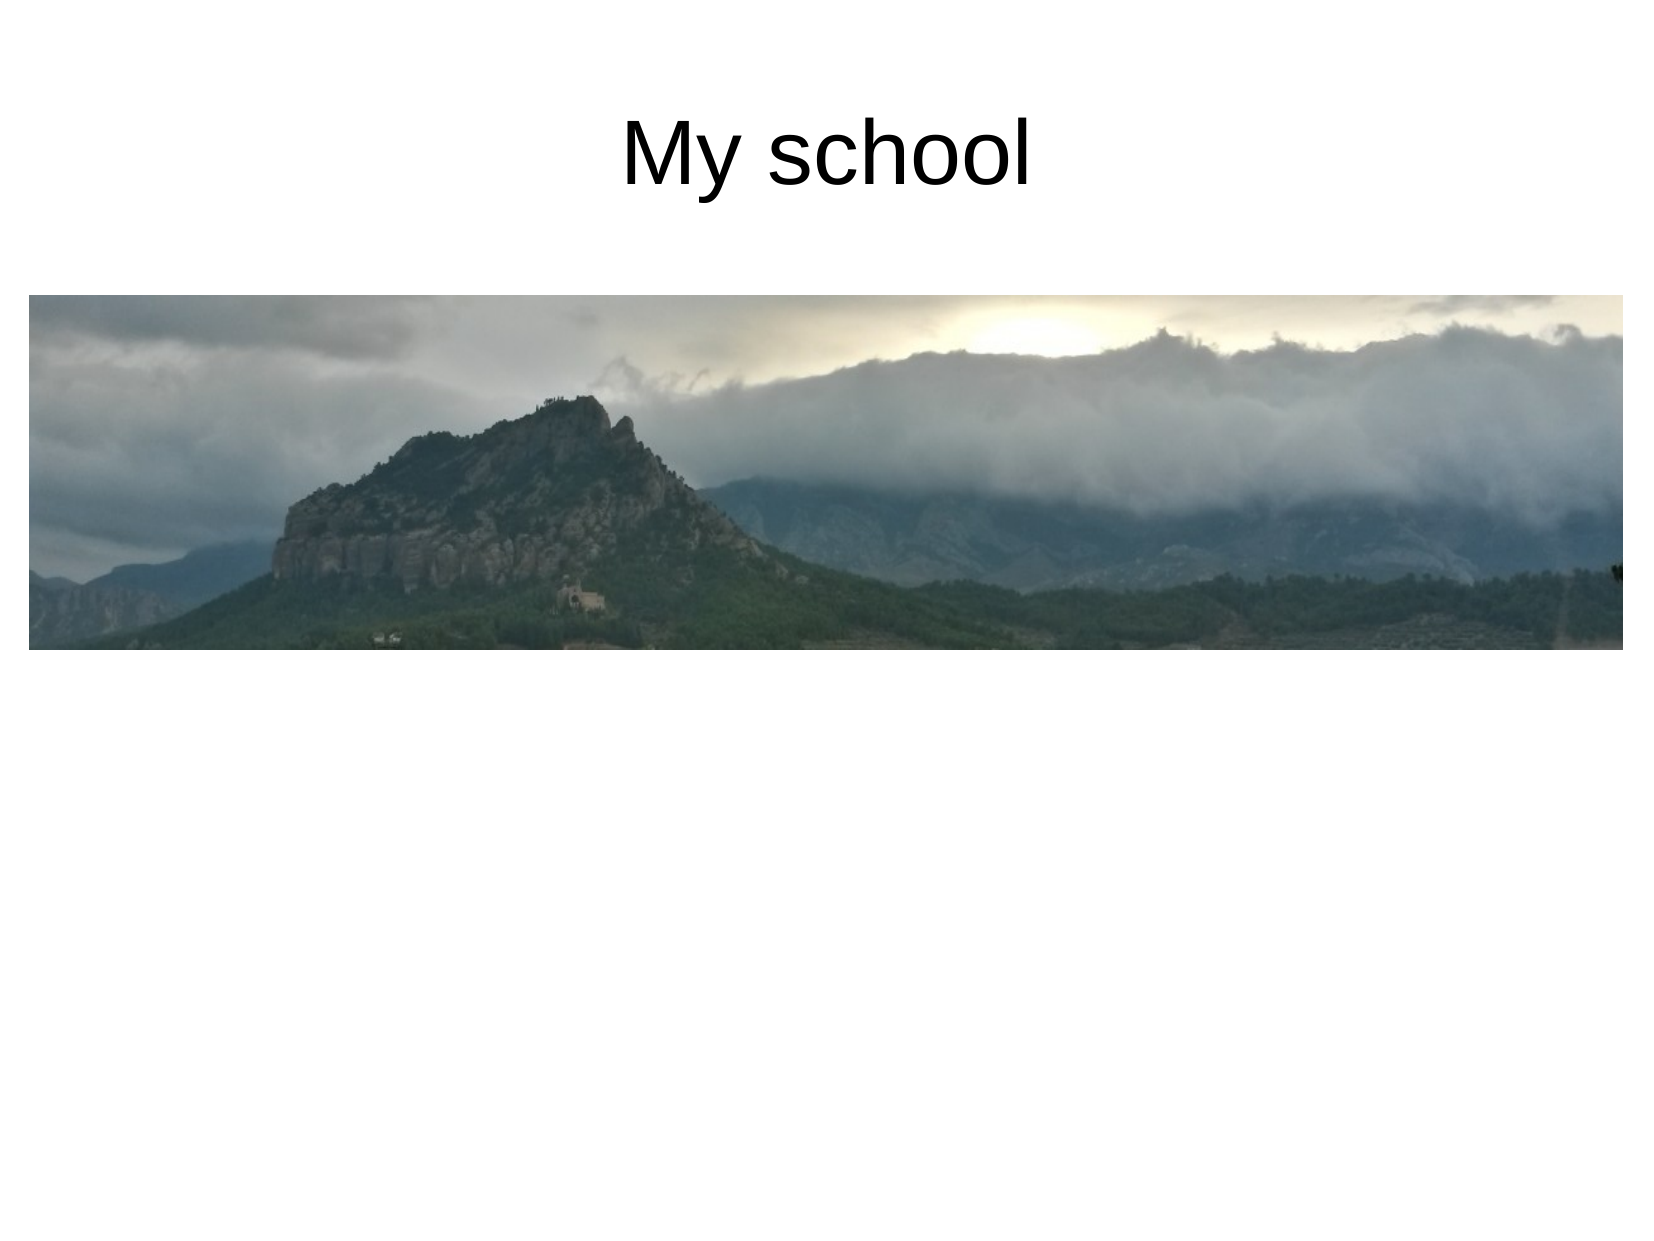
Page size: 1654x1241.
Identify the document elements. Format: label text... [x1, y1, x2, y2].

title My school [82, 49, 1571, 257]
picture [29, 295, 1623, 650]
